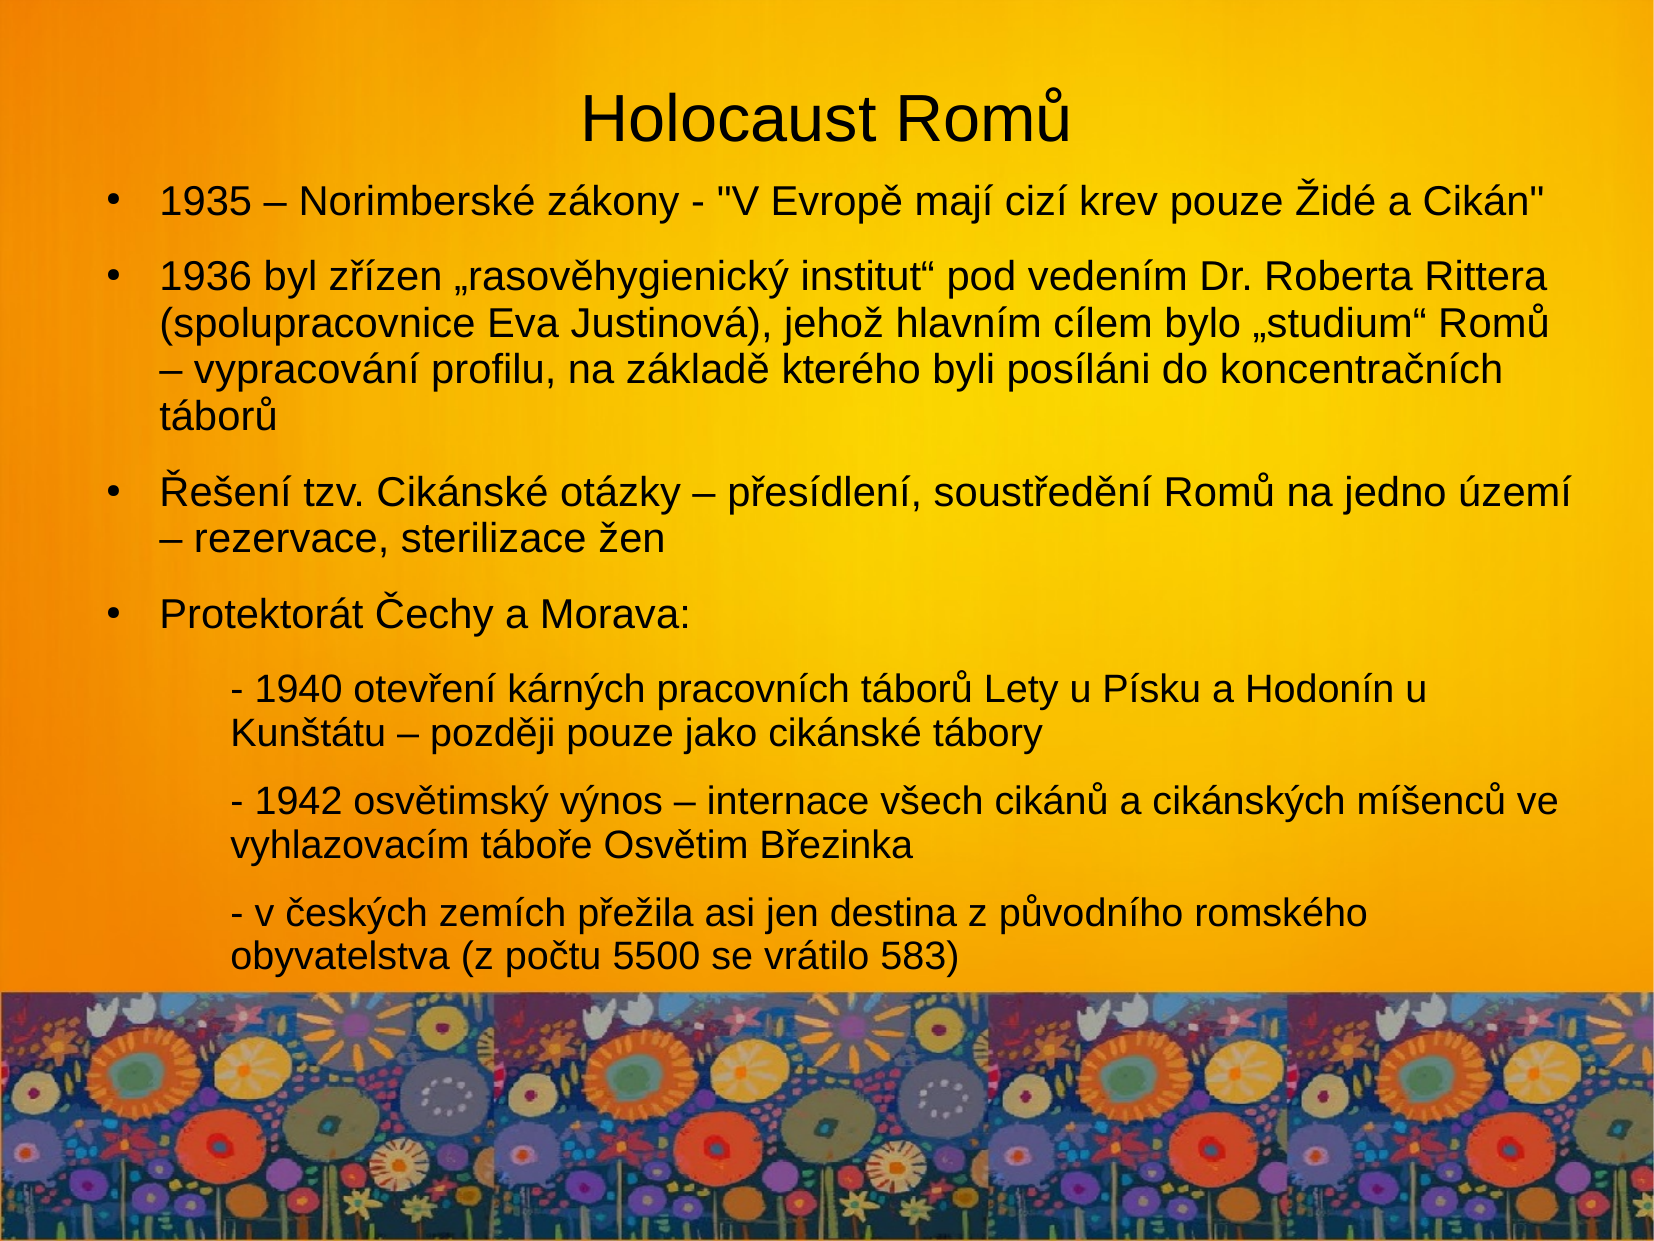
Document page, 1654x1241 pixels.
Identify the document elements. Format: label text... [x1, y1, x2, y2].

picture [0, 0, 1654, 1241]
list 1935 – Norimberské zákony - "V Evropě mají cizí krev pouze Židé a Cikán" 1936 byl zřízen „rasověhygienický institut“ pod vedením Dr. Roberta Rittera (spolupracovnice Eva Justinová), jehož hlavním cílem bylo „studium“ Romů – vypracování profilu, na základě kterého byli posíláni do koncentračních táborů Řešení tzv. Cikánské otázky – přesídlení, soustředění Romů na jedno území – rezervace, sterilizace žen Protektorát Čechy a Morava: - 1940 otevření kárných pracovních táborů Lety u Písku a Hodonín u Kunštátu – později pouze jako cikánské tábory - 1942 osvětimský výnos – internace všech cikánů a cikánských míšenců ve vyhlazovacím táboře Osvětim Březinka - v českých zemích přežila asi jen destina z původního romského obyvatelstva (z počtu 5500 se vrátilo 583) [88, 177, 1577, 996]
title Holocaust Romů [88, 29, 1565, 177]
